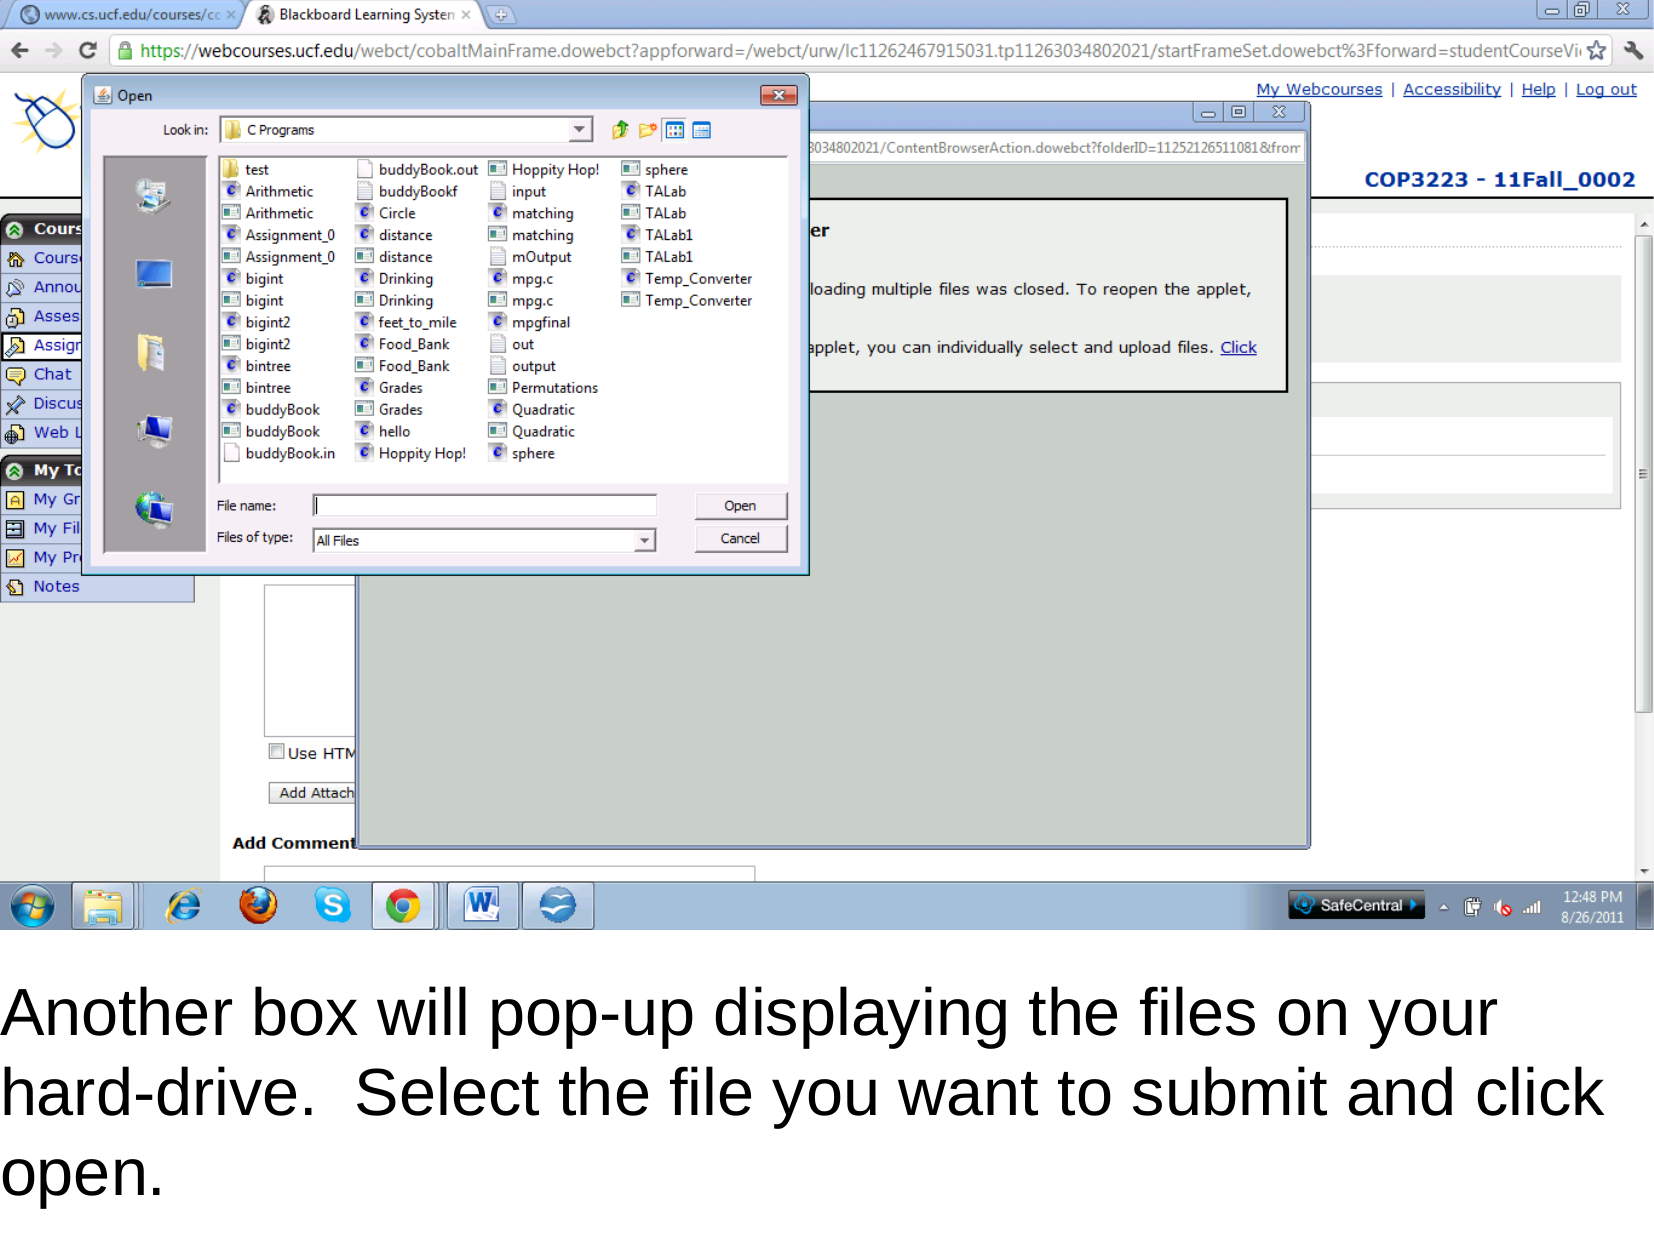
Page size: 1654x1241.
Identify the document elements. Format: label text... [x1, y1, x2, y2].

text_box Another box will pop-up displaying the files on your hard-drive. Select the file you want to submit and click open. [0, 937, 1651, 1241]
picture [0, 0, 1654, 930]
